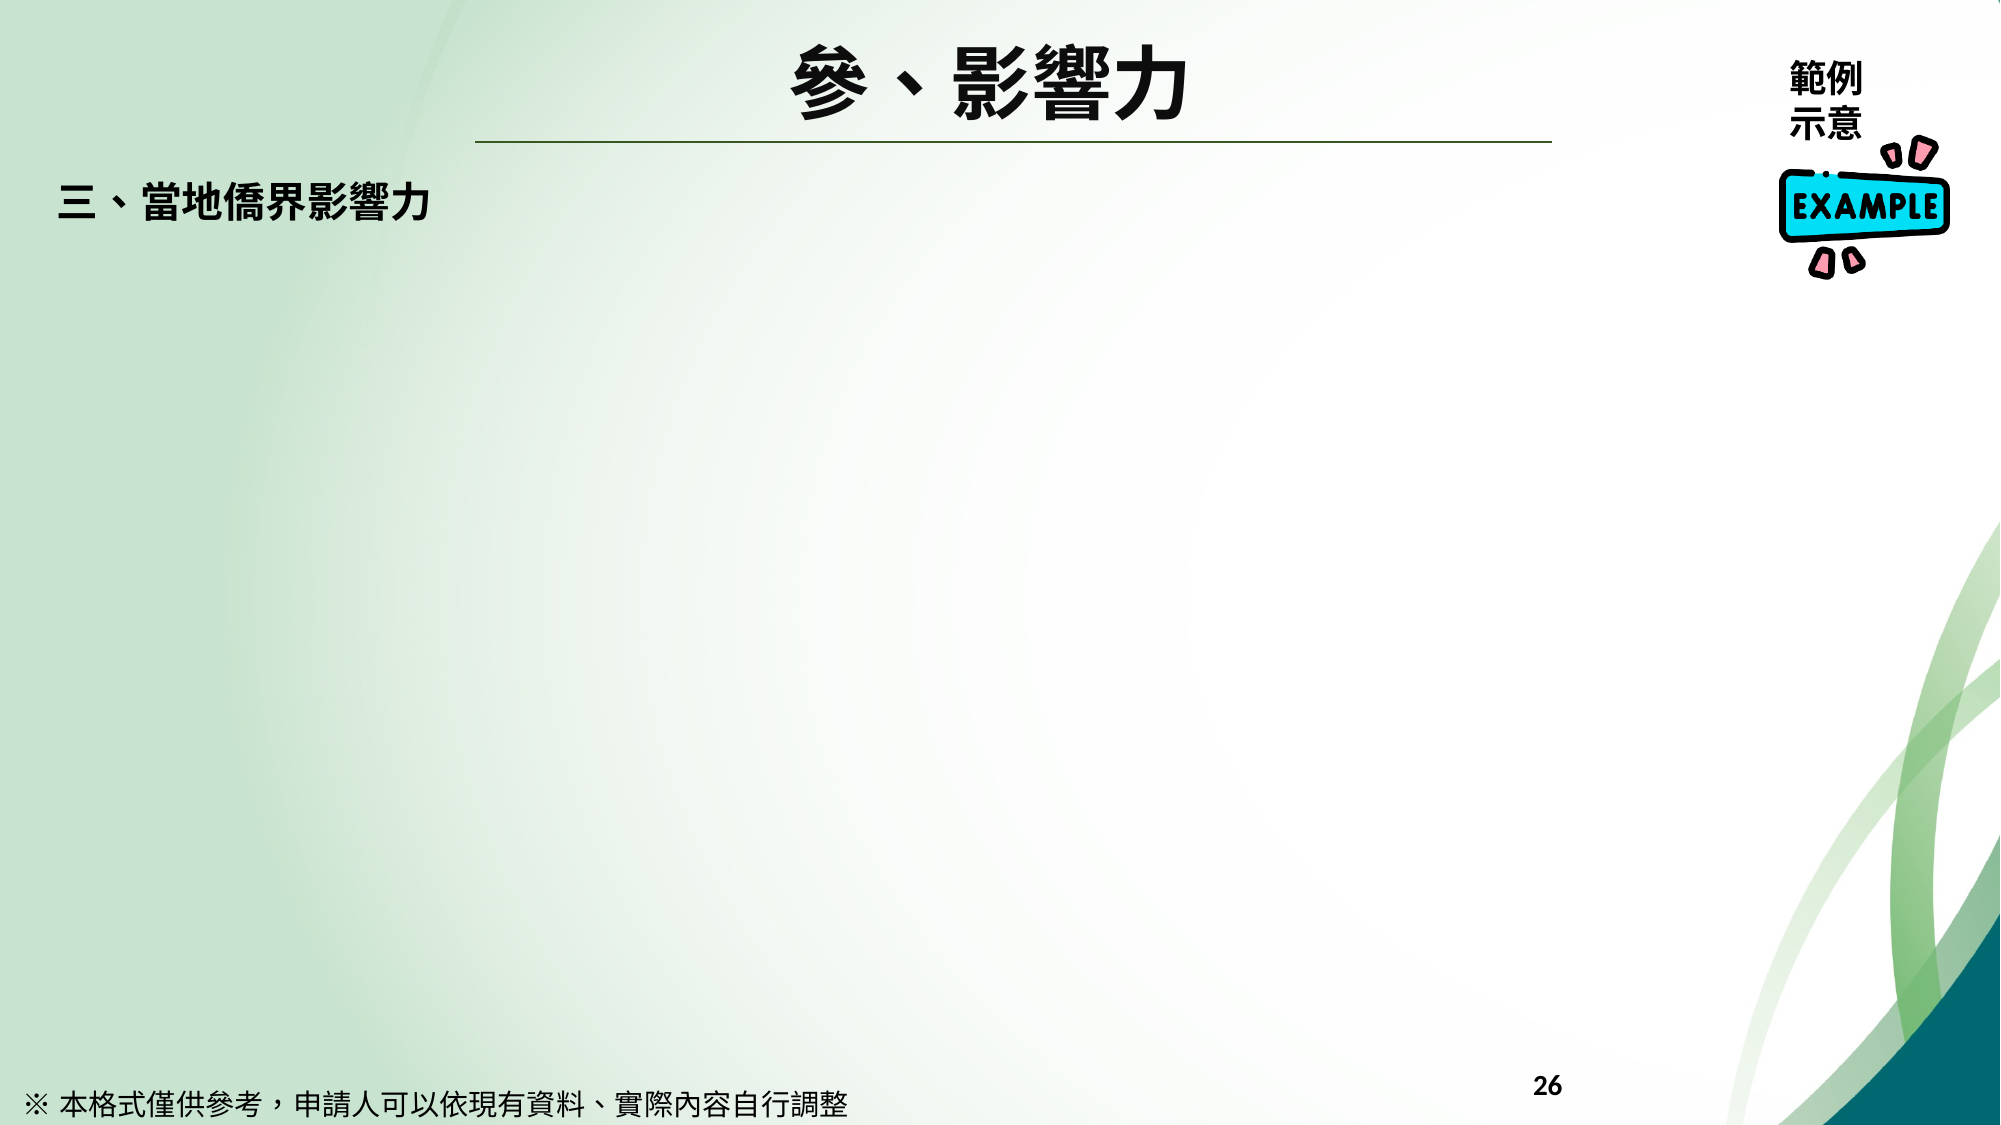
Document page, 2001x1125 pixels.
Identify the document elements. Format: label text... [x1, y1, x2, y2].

title 參、影響力 [0, 36, 2000, 139]
text_box 25 [1518, 1053, 1969, 1114]
text_box 三、當地僑界影響力 [41, 168, 1662, 234]
text_box ※本格式僅供參考，申請人可以依現有資料、實際內容自行調整 [7, 1067, 859, 1125]
picture [1779, 139, 1950, 293]
